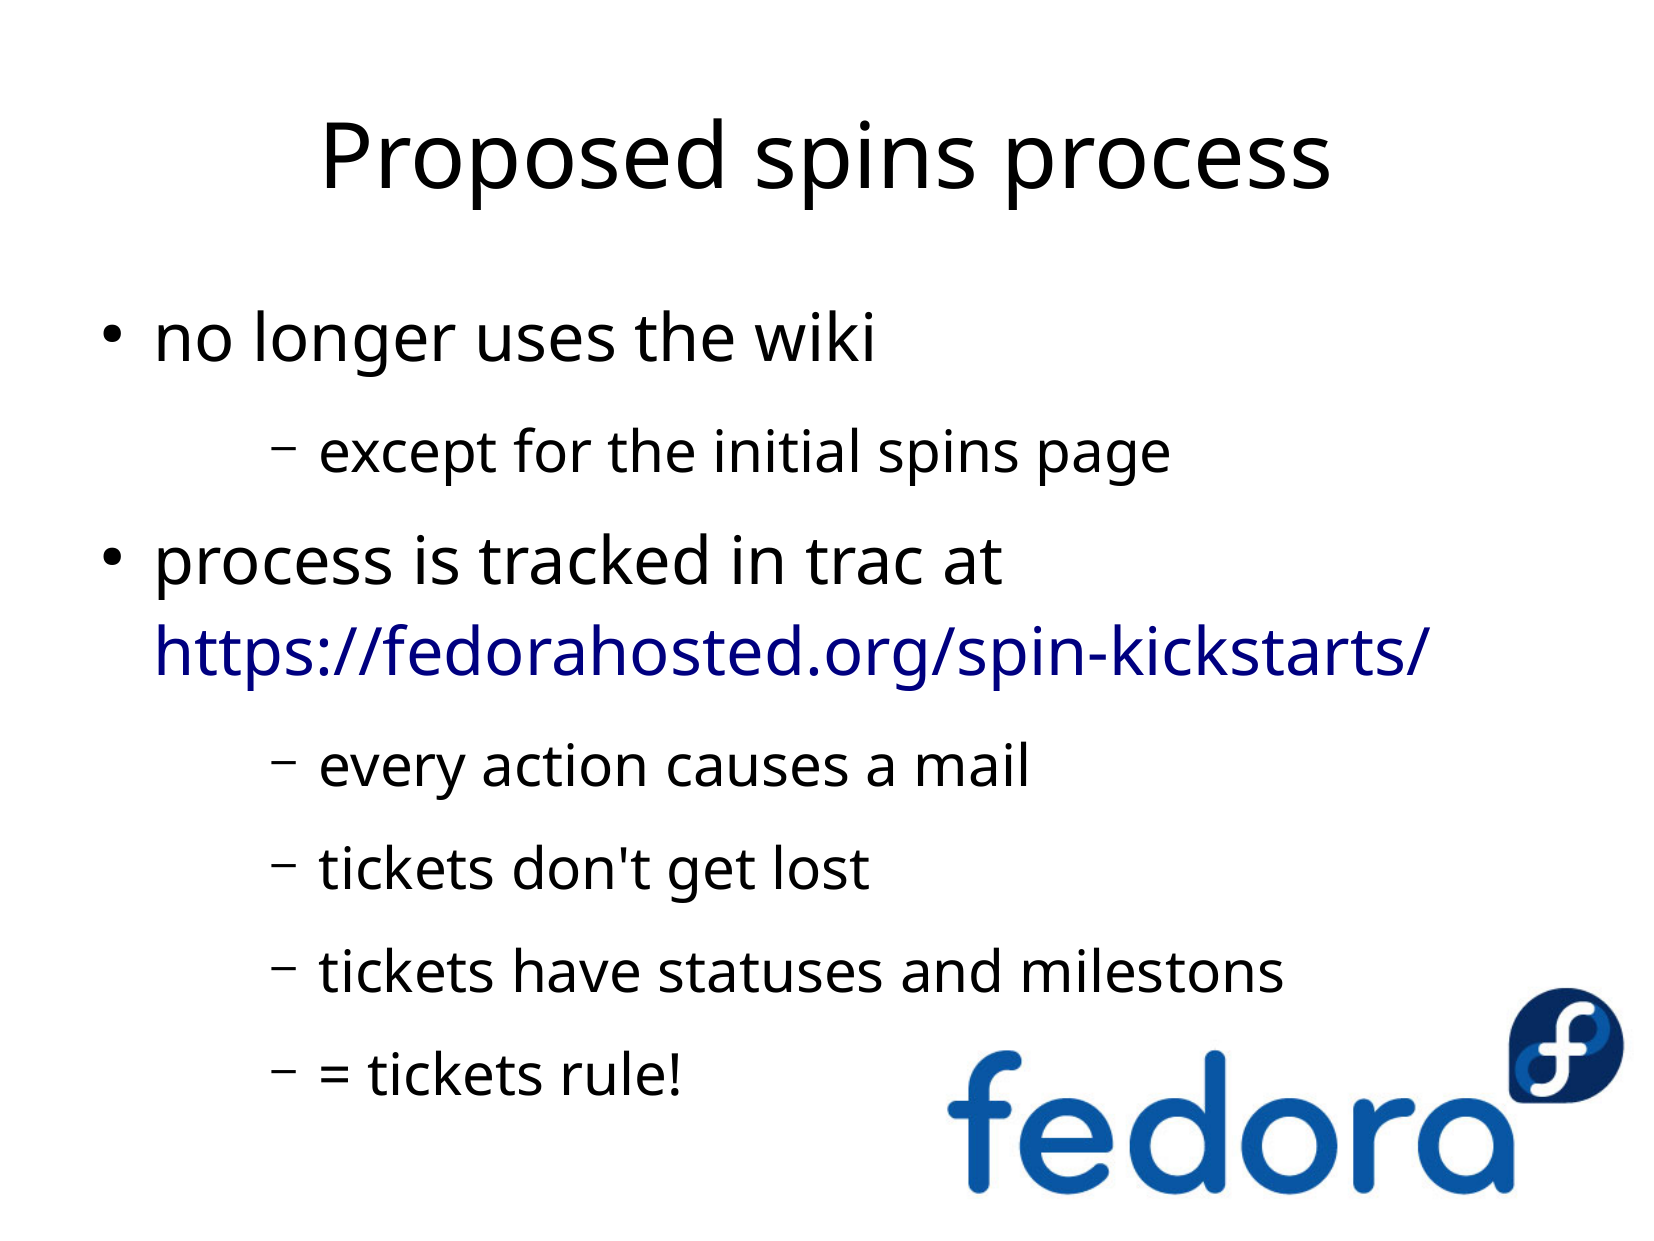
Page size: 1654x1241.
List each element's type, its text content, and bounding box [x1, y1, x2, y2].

list no longer uses the wiki except for the initial spins page process is tracked in trac at https://fedorahosted.org/spin-kickstarts/ every action causes a mail tickets don't get lost tickets have statuses and milestons = tickets rule! [82, 290, 1571, 1109]
title Proposed spins process [82, 49, 1571, 257]
picture [925, 967, 1639, 1223]
